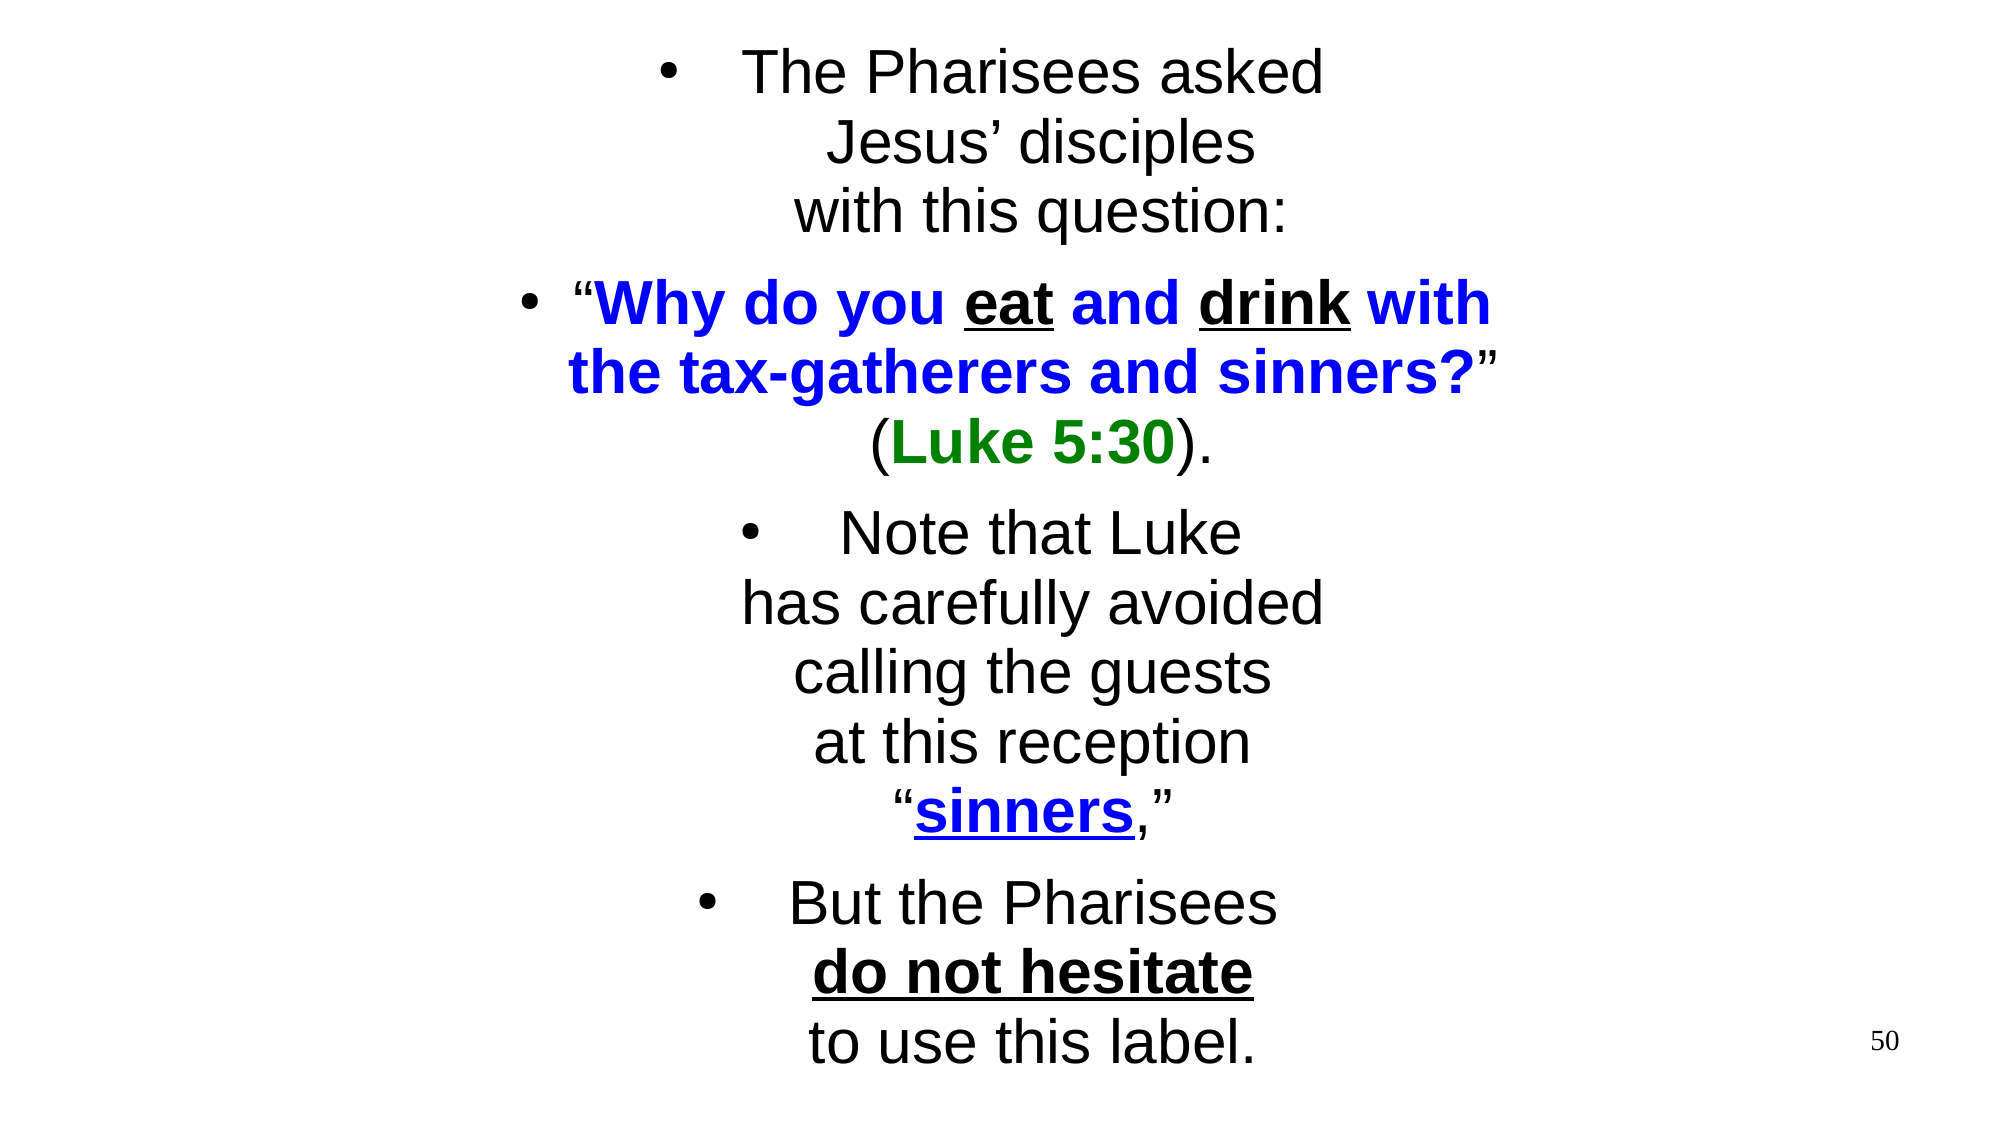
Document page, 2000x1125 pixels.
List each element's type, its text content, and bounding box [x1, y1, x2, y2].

list The Pharisees asked Jesus’ disciples with this question: “Why do you eat and drink with the tax-gatherers and sinners?” (Luke 5:30). Note that Luke has carefully avoided calling the guests at this reception “sinners,” But the Pharisees do not hesitate to use this label. [37, 37, 1988, 1088]
